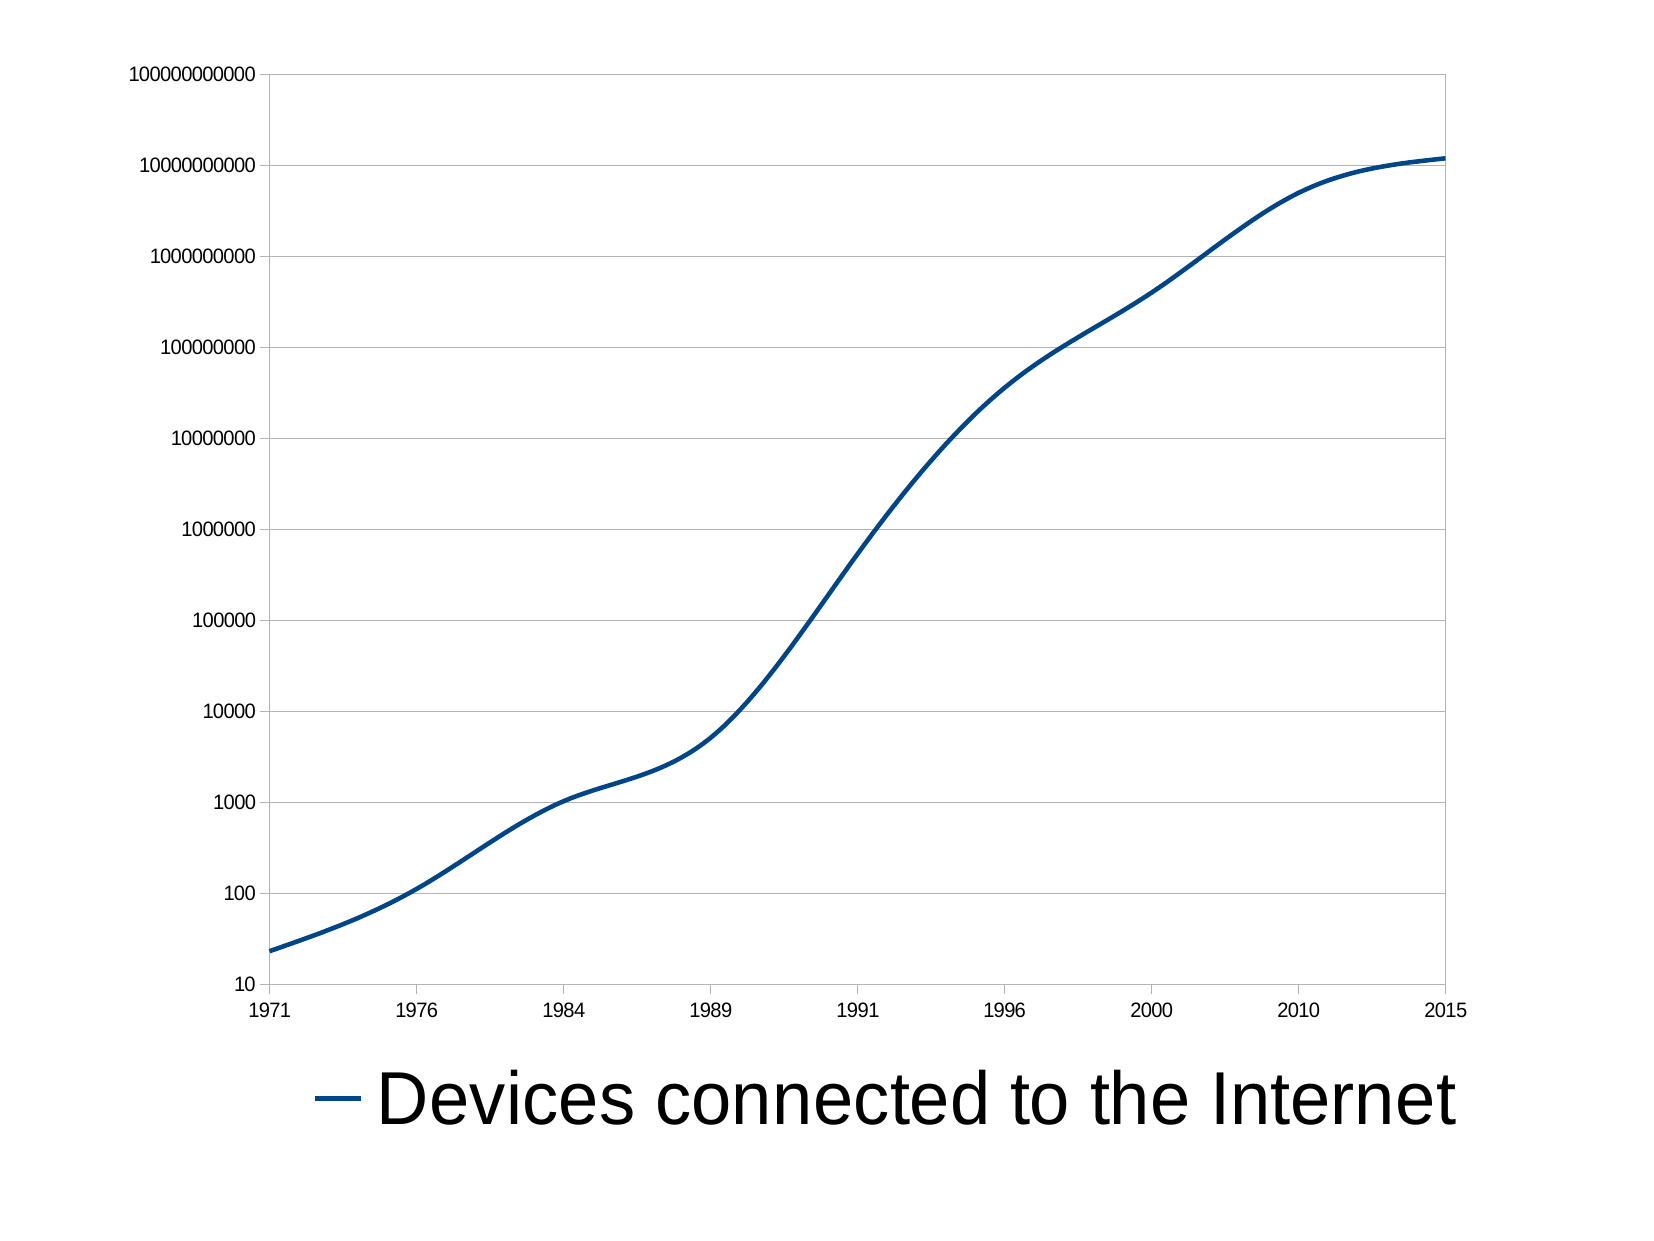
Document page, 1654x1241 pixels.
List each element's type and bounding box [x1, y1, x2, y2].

chart [128, 38, 1588, 1205]
